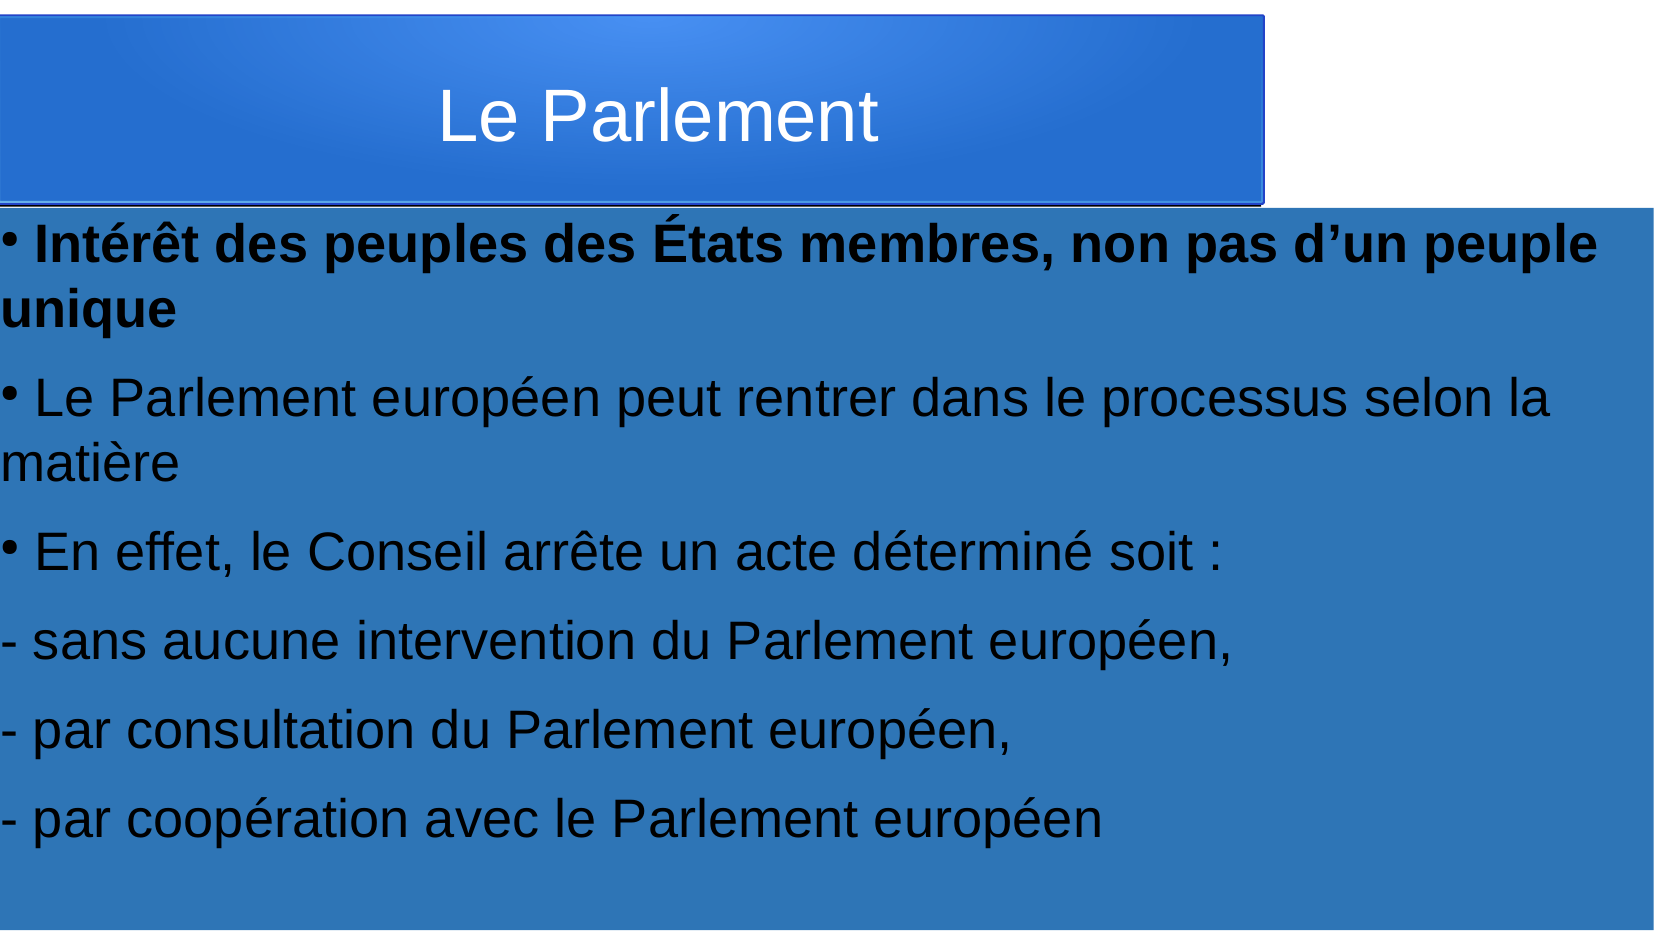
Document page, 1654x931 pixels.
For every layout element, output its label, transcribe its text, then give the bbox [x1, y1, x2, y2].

list Intérêt des peuples des États membres, non pas d’un peuple unique Le Parlement européen peut rentrer dans le processus selon la matière En effet, le Conseil arrête un acte déterminé soit : - sans aucune intervention du Parlement européen, - par consultation du Parlement européen, - par coopération avec le Parlement européen [0, 207, 1654, 931]
title Le Parlement [82, 67, 1235, 158]
